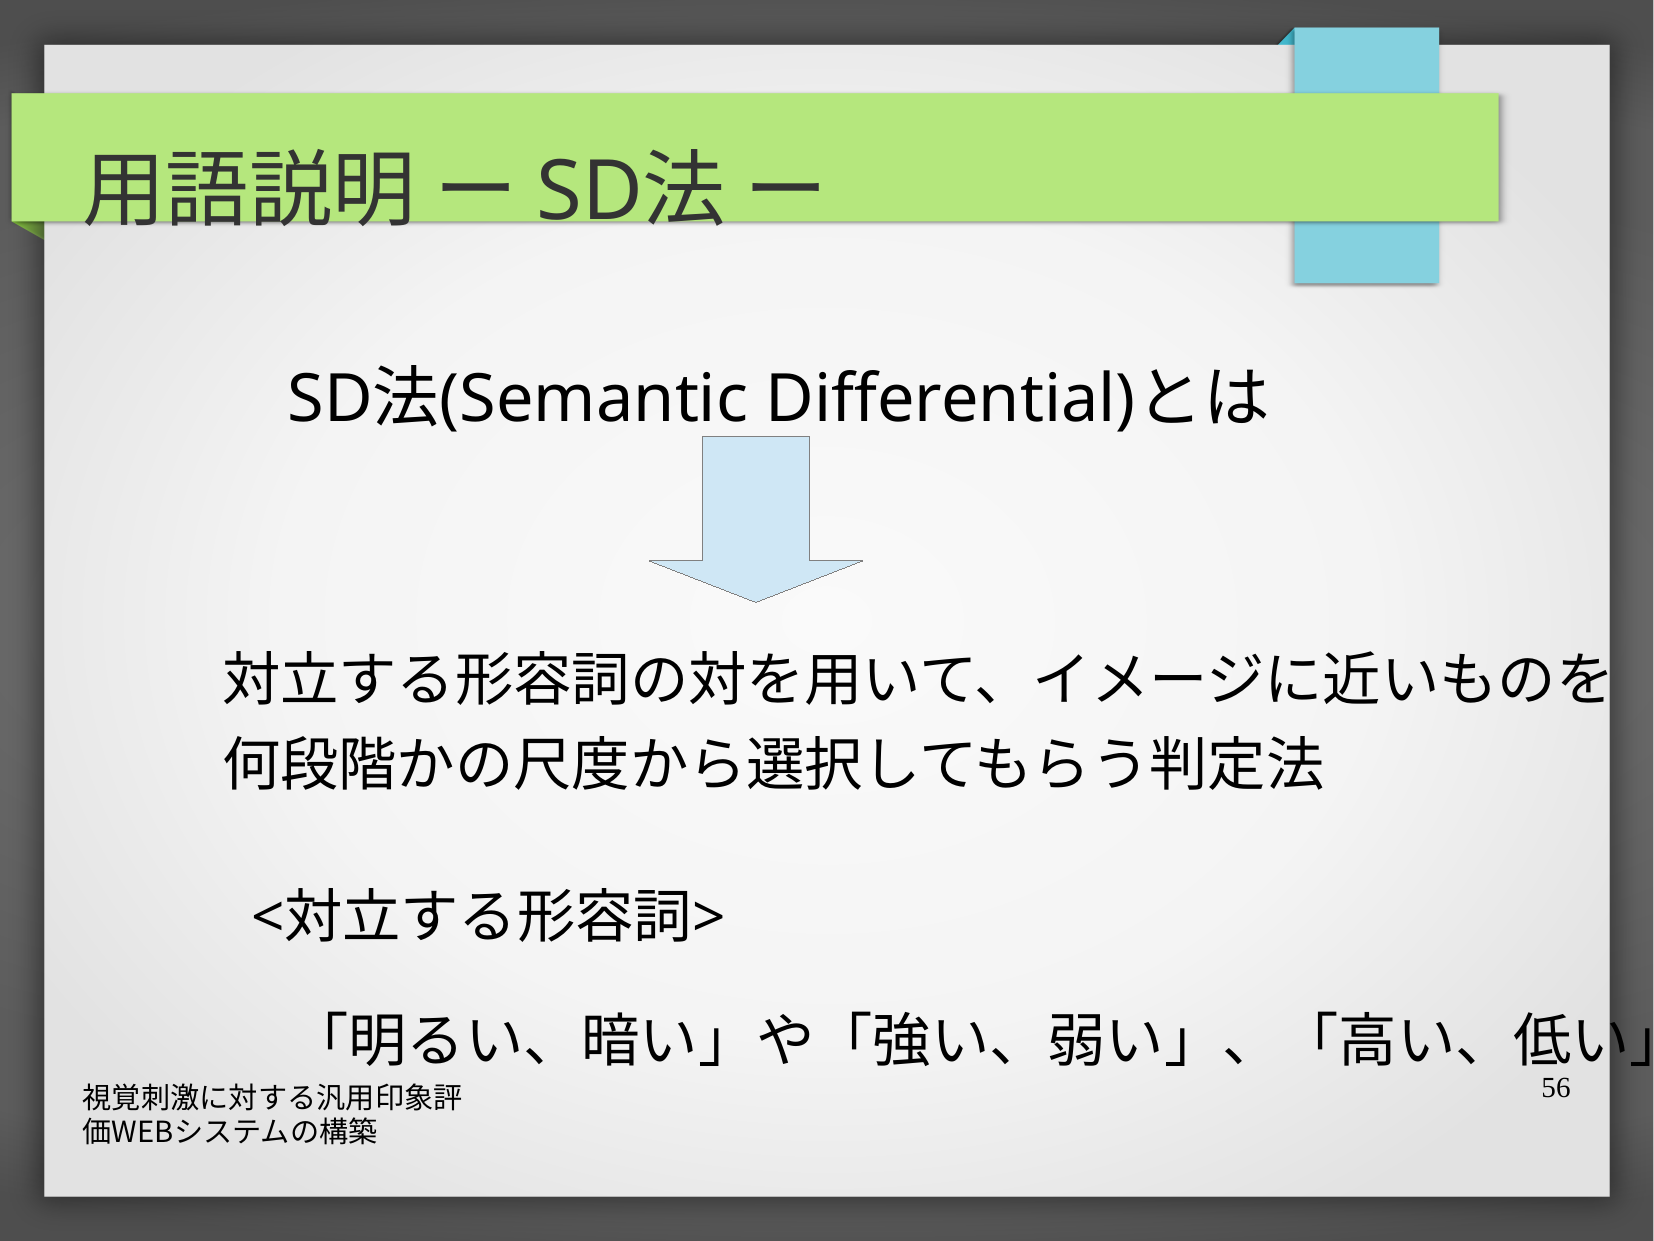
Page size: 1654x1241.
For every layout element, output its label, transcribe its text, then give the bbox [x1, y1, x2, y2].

picture [0, 0, 1654, 1241]
text_box 「明るい、暗い」や「強い、弱い」、「高い、低い」など [275, 986, 1505, 1061]
text_box 対立する形容詞の対を用いて、イメージに近いものを 何段階かの尺度から選択してもらう判定法 [207, 625, 1505, 758]
text_box <対立する形容詞> [236, 862, 733, 936]
list SD法(Semantic Differential)とは [82, 343, 1538, 1063]
text_box [649, 436, 863, 603]
title 用語説明 ー SD法 ー [82, 49, 1571, 257]
